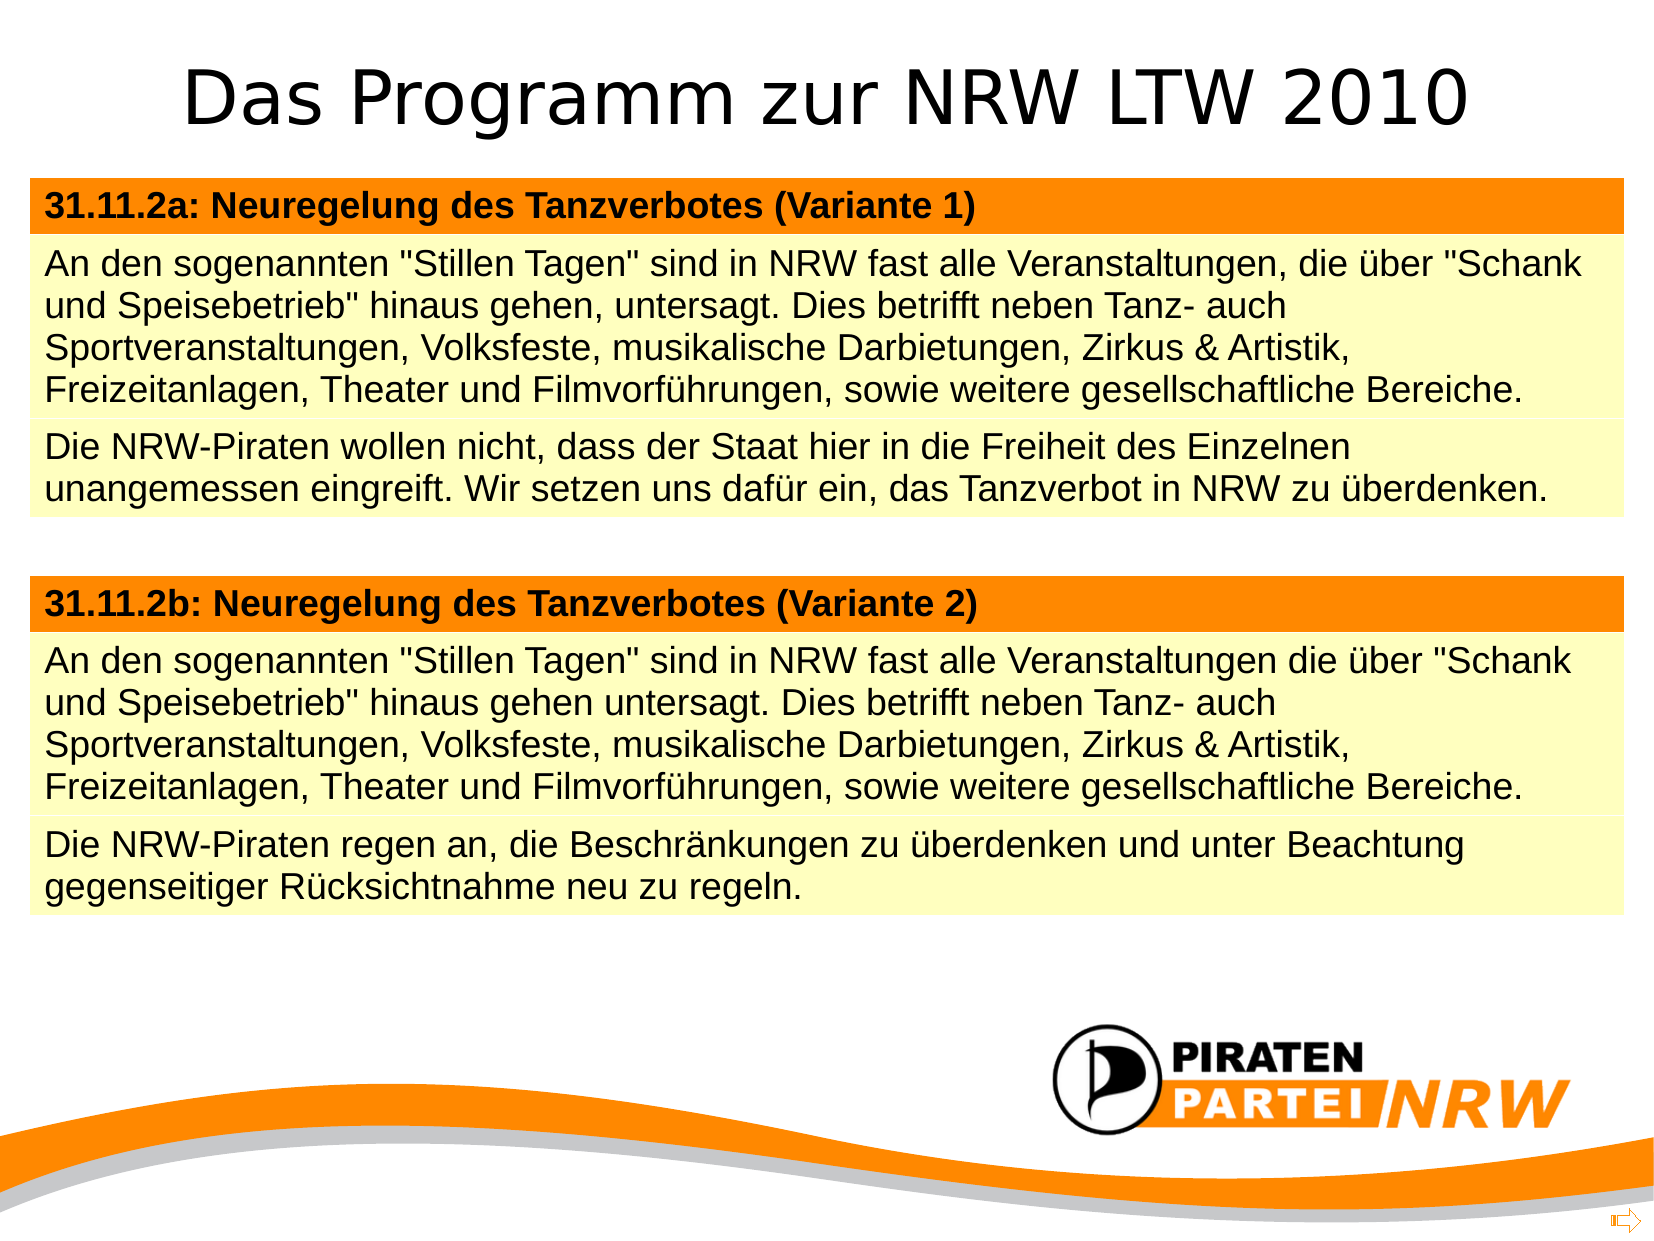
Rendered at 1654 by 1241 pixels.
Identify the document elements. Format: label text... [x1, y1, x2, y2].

table_header 31.11.2a: Neuregelung des Tanzverbotes (Variante 1) [30, 178, 1624, 234]
table_cell 31.11.2b: Neuregelung des Tanzverbotes (Variante 2) [30, 576, 1624, 632]
title Das Programm zur NRW LTW 2010 [82, 54, 1571, 143]
table_cell An den sogenannten "Stillen Tagen" sind in NRW fast alle Veranstaltungen, die über "Schank und Speisebetrieb" hinaus gehen, untersagt. Dies betrifft neben Tanz- auch Sportveranstaltungen, Volksfeste, musikalische Darbietungen, Zirkus & Artistik, Freizeitanlagen, Theater und Filmvorführungen, sowie weitere gesellschaftliche Bereiche. [30, 235, 1624, 418]
table_cell An den sogenannten "Stillen Tagen" sind in NRW fast alle Veranstaltungen die über "Schank und Speisebetrieb" hinaus gehen untersagt. Dies betrifft neben Tanz- auch Sportveranstaltungen, Volksfeste, musikalische Darbietungen, Zirkus & Artistik, Freizeitanlagen, Theater und Filmvorführungen, sowie weitere gesellschaftliche Bereiche. [30, 633, 1624, 815]
table_cell [30, 518, 1624, 575]
picture [1045, 1021, 1579, 1140]
table_cell Die NRW-Piraten regen an, die Beschränkungen zu überdenken und unter Beachtung gegenseitiger Rücksichtnahme neu zu regeln. [30, 816, 1624, 915]
table_cell Die NRW-Piraten wollen nicht, dass der Staat hier in die Freiheit des Einzelnen unangemessen eingreift. Wir setzen uns dafür ein, das Tanzverbot in NRW zu überdenken. [30, 419, 1624, 517]
